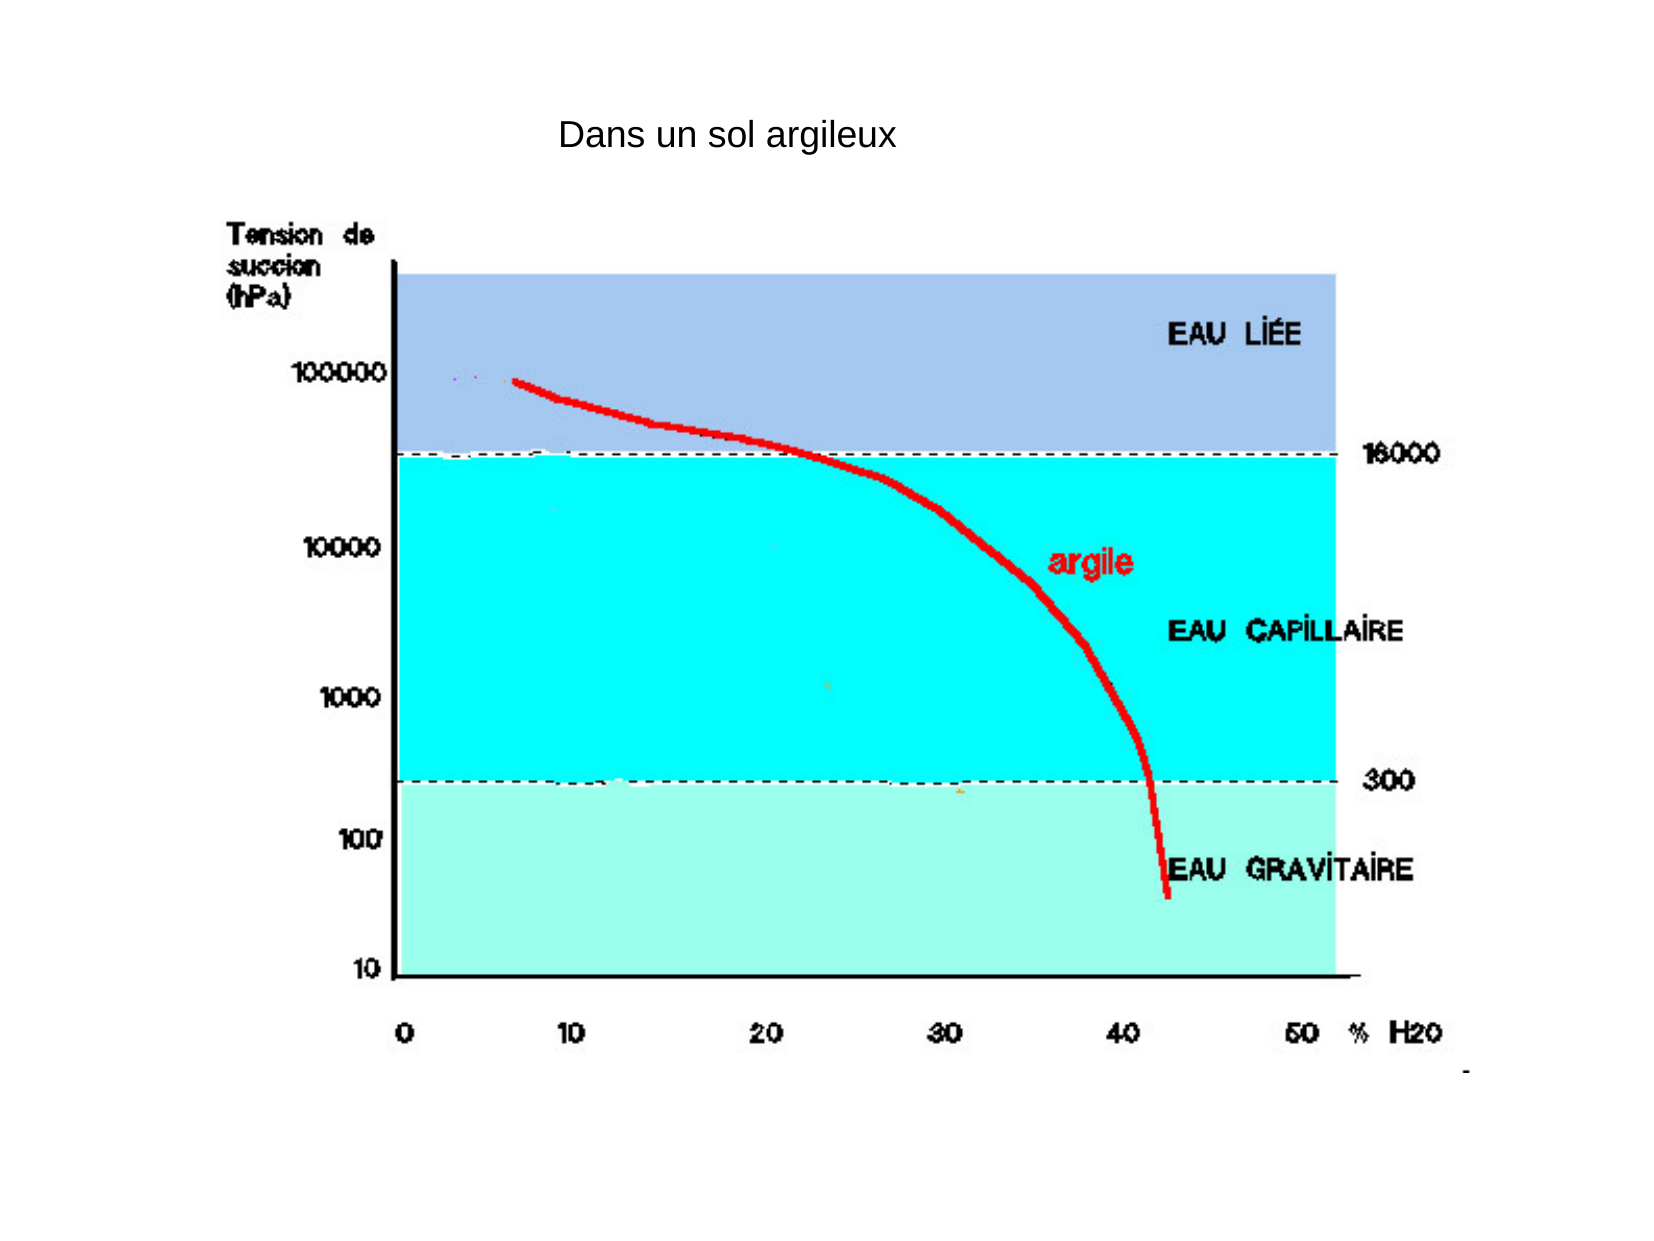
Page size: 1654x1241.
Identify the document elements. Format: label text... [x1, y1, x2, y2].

picture [204, 187, 1474, 1073]
text_box Dans un sol argileux [543, 106, 1300, 164]
